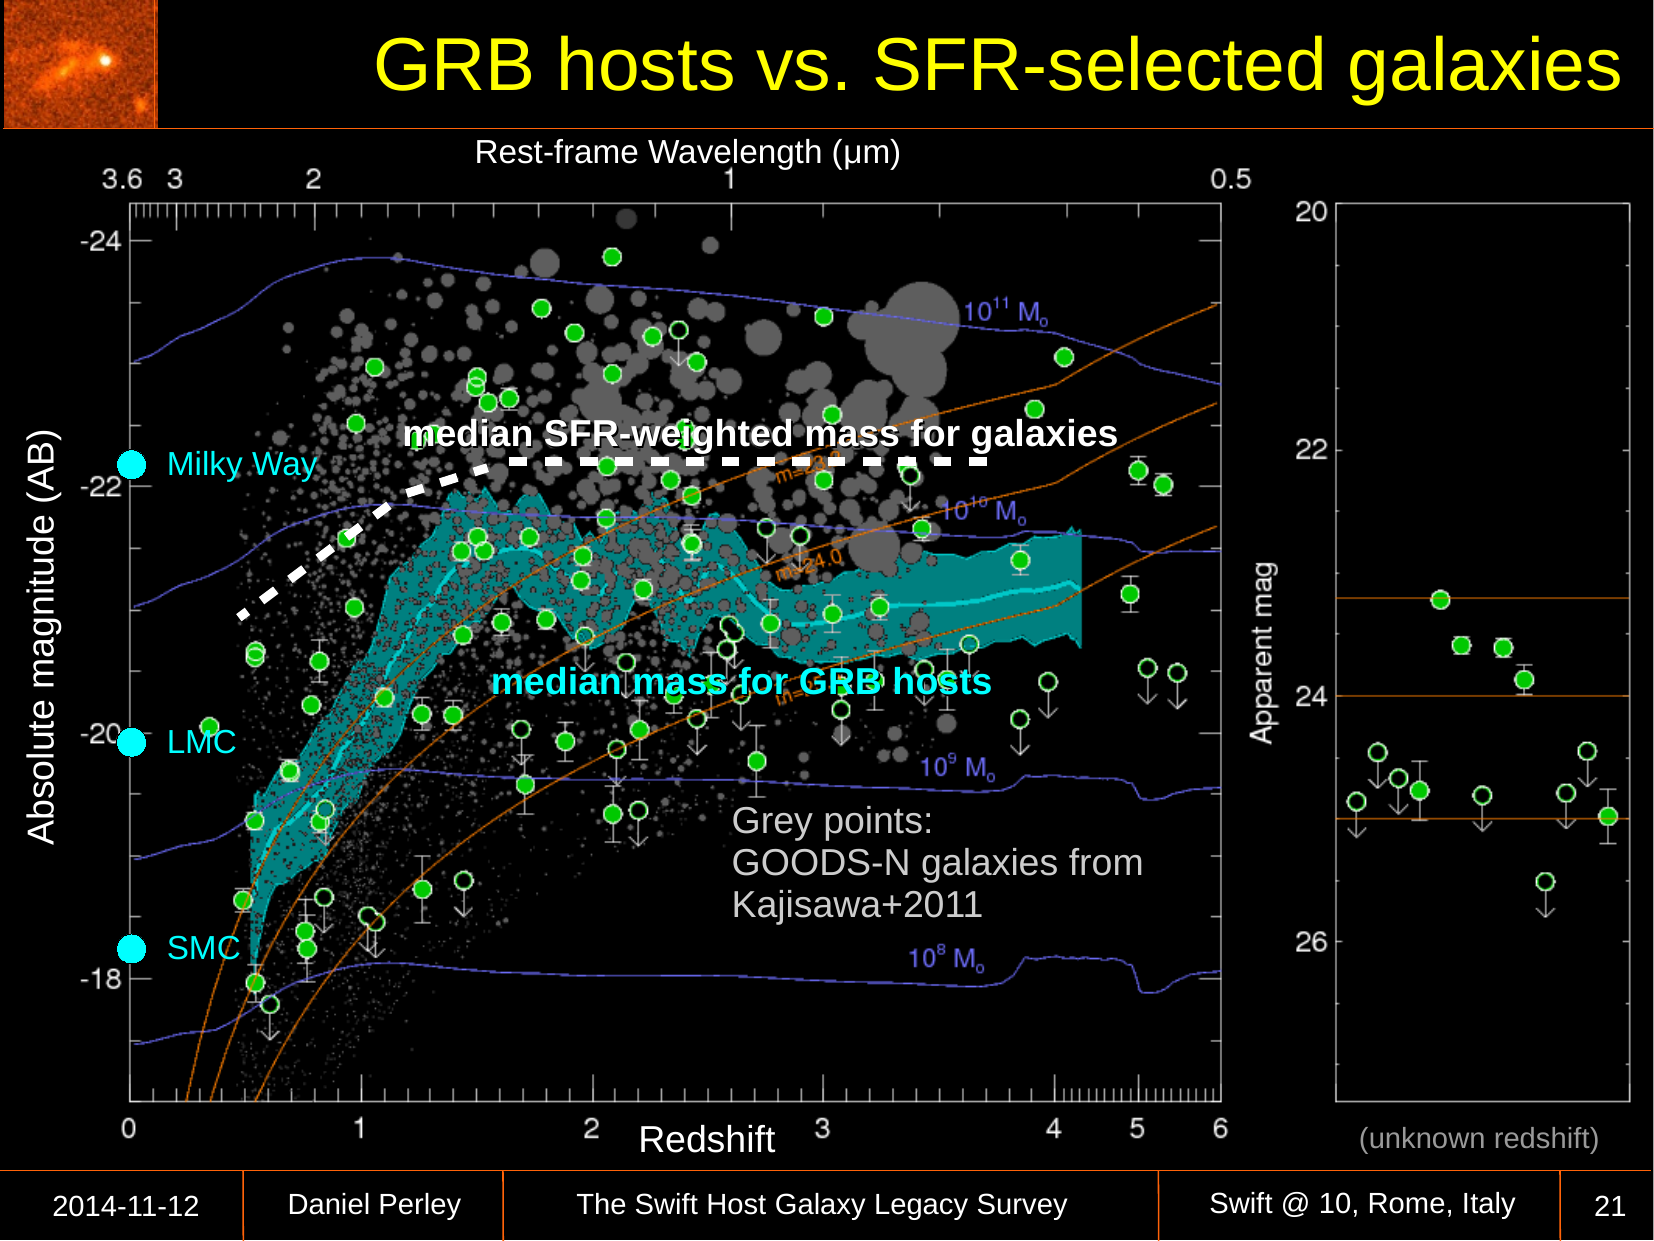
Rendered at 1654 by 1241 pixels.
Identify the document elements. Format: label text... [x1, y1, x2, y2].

picture [4, 0, 154, 128]
text_box Rest-frame Wavelength (μm) [459, 126, 1060, 179]
text_box (unknown redshift) [1344, 1114, 1645, 1163]
text_box LMC [152, 715, 378, 768]
text_box Grey points: GOODS-N galaxies from Kajisawa+2011 [712, 787, 1201, 938]
picture [75, 164, 1637, 1143]
text_box SMC [152, 922, 378, 975]
text_box median mass for GRB hosts [471, 648, 1013, 715]
text_box Milky Way [152, 438, 378, 491]
text_box [116, 933, 147, 964]
title GRB hosts vs. SFR-selected galaxies [187, 21, 1624, 108]
text_box Redshift [623, 1111, 814, 1168]
text_box [116, 449, 147, 480]
text_box [116, 727, 147, 758]
text_box median SFR-weighted mass for galaxies [382, 400, 1246, 467]
text_box Absolute magnitude (AB) [12, 375, 70, 901]
